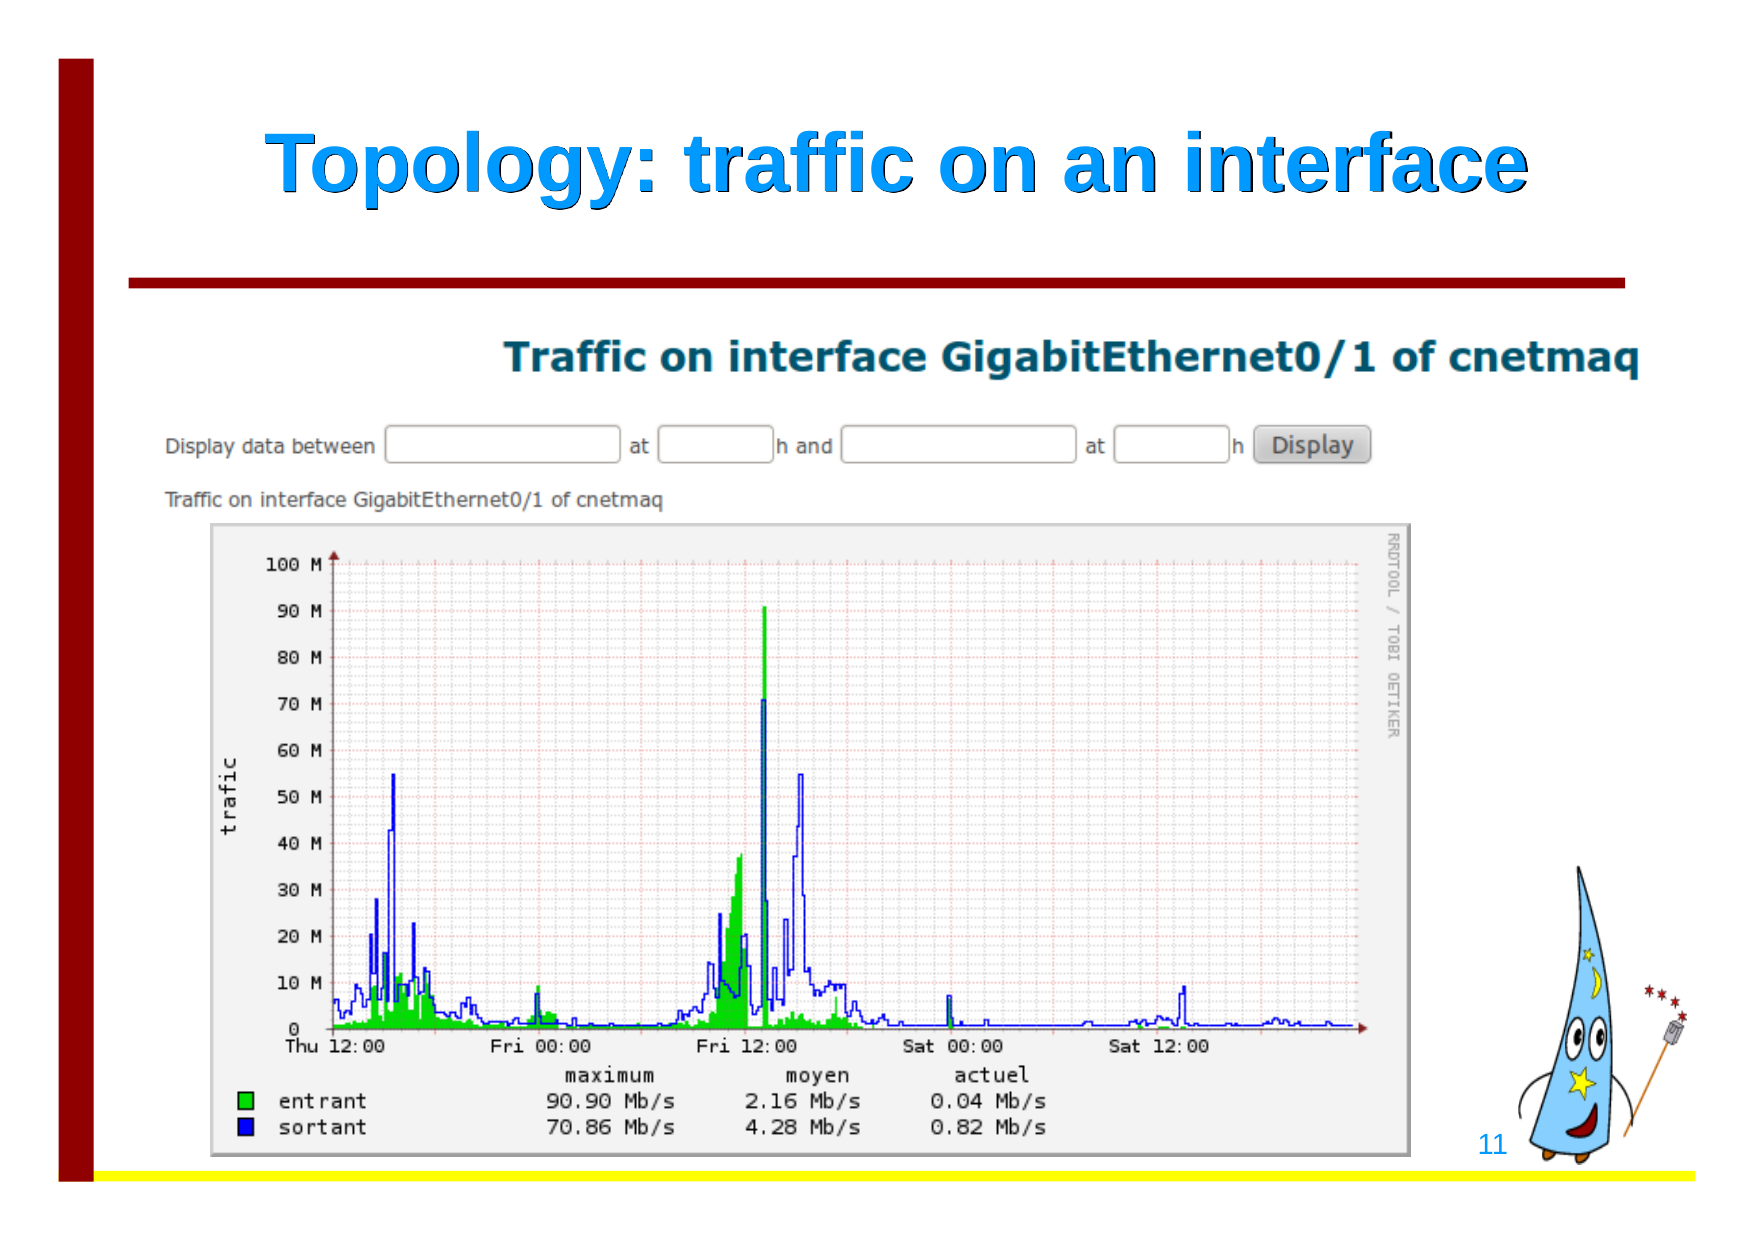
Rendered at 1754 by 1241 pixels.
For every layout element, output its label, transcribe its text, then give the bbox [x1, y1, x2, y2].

title Topology: traffic on an interface [152, 74, 1643, 252]
picture [1518, 865, 1687, 1165]
picture [152, 300, 1653, 1157]
